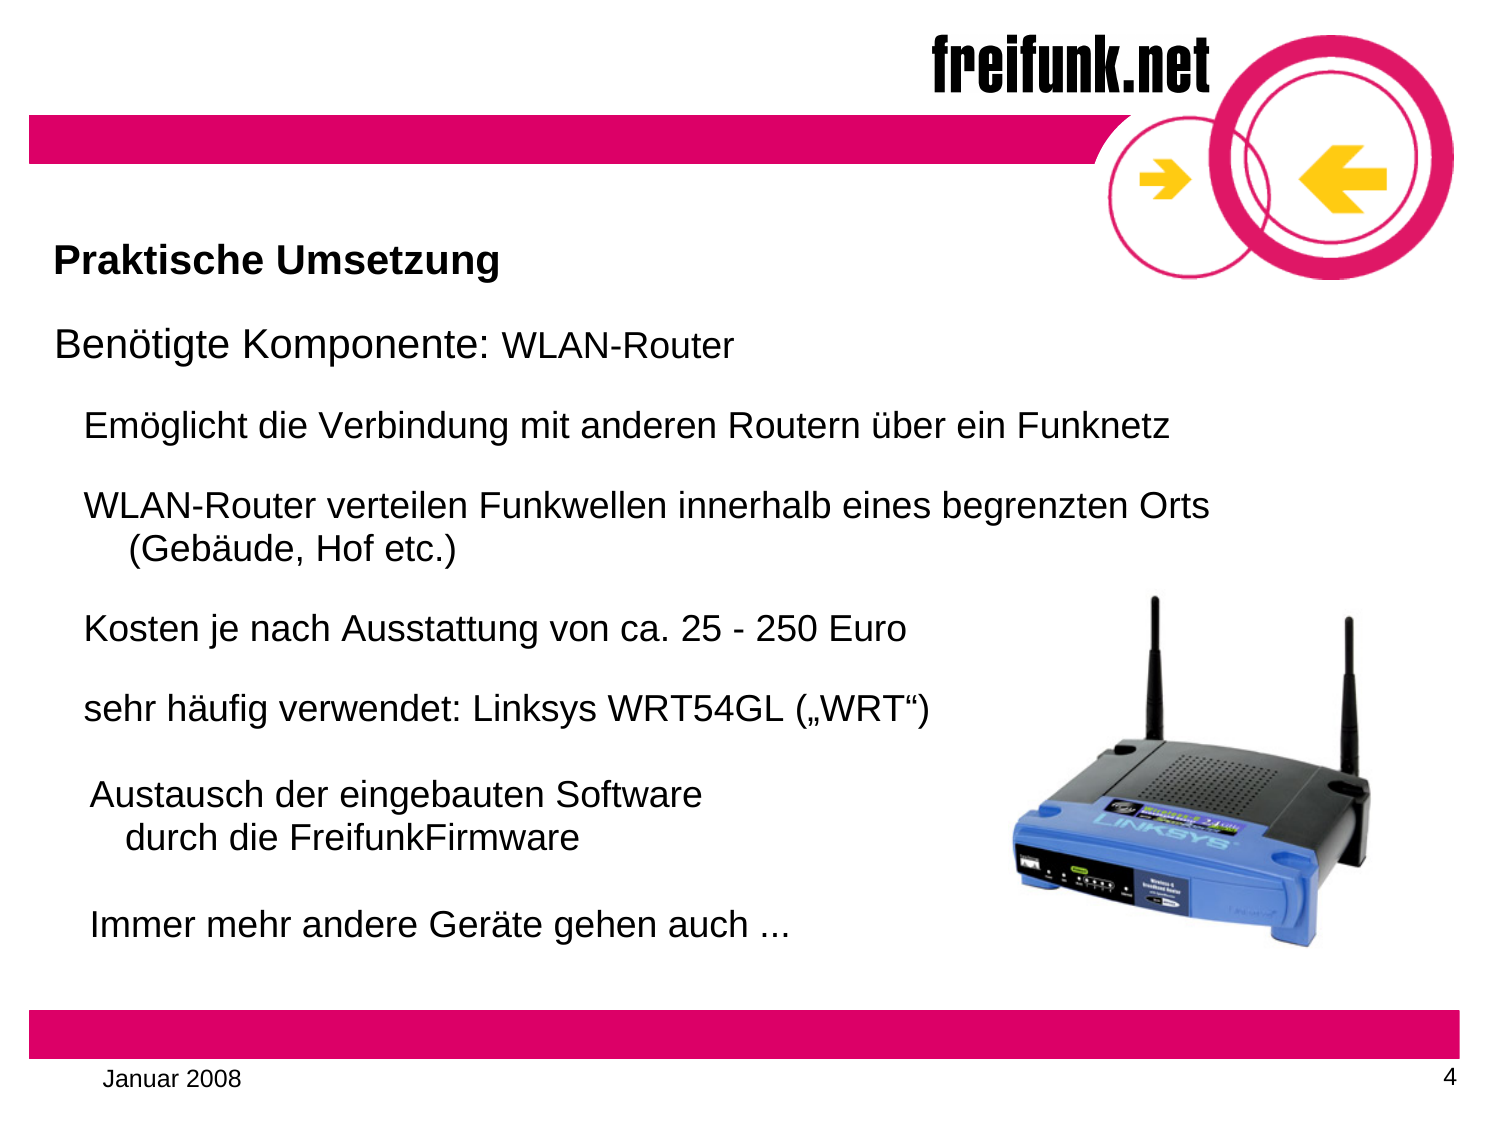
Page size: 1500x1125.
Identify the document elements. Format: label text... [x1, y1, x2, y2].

picture [932, 34, 1454, 280]
text_box Praktische Umsetzung [53, 233, 1046, 313]
picture [1008, 588, 1377, 951]
text_box Benötigte Komponente: WLAN-Router Emöglicht die Verbindung mit anderen Routern über ein Funknetz WLAN-Router verteilen Funkwellen innerhalb eines begrenzten Orts (Gebäude, Hof etc.) Kosten je nach Ausstattung von ca. 25 - 250 Euro sehr häufig verwendet: Linksys WRT54GL („WRT“) Austausch der eingebauten Software durch die FreifunkFirmware Immer mehr andere Geräte gehen auch ... [54, 317, 1278, 1032]
